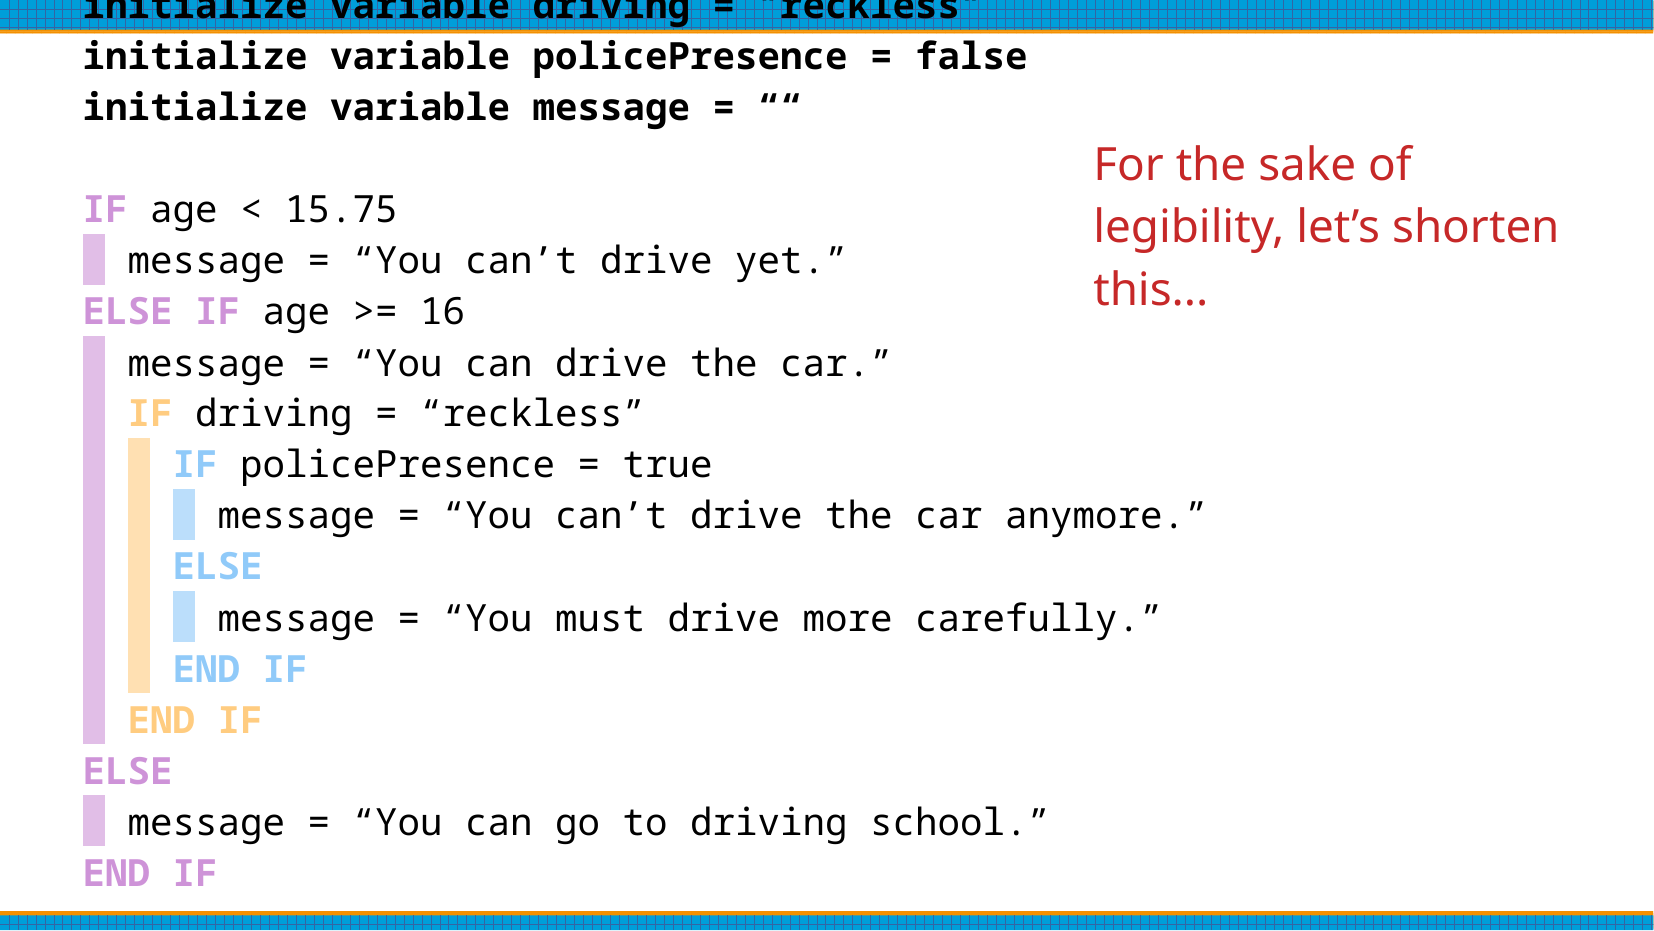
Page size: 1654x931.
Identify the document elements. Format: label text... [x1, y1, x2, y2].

text_box For the sake of legibility, let’s shorten this... [1087, 75, 1613, 376]
subtitle initialize variable age = 16 initialize variable driving = “reckless“ initialize variable policePresence = false initialize variable message = ““ IF age < 15.75 message = “You can’t drive yet.” ELSE IF age >= 16 message = “You can drive the car.” IF driving = “reckless” IF policePresence = true message = “You can’t drive the car anymore.” ELSE message = “You must drive more carefully.” END IF END IF ELSE message = “You can go to driving school.” END IF output message [82, 69, 1571, 858]
